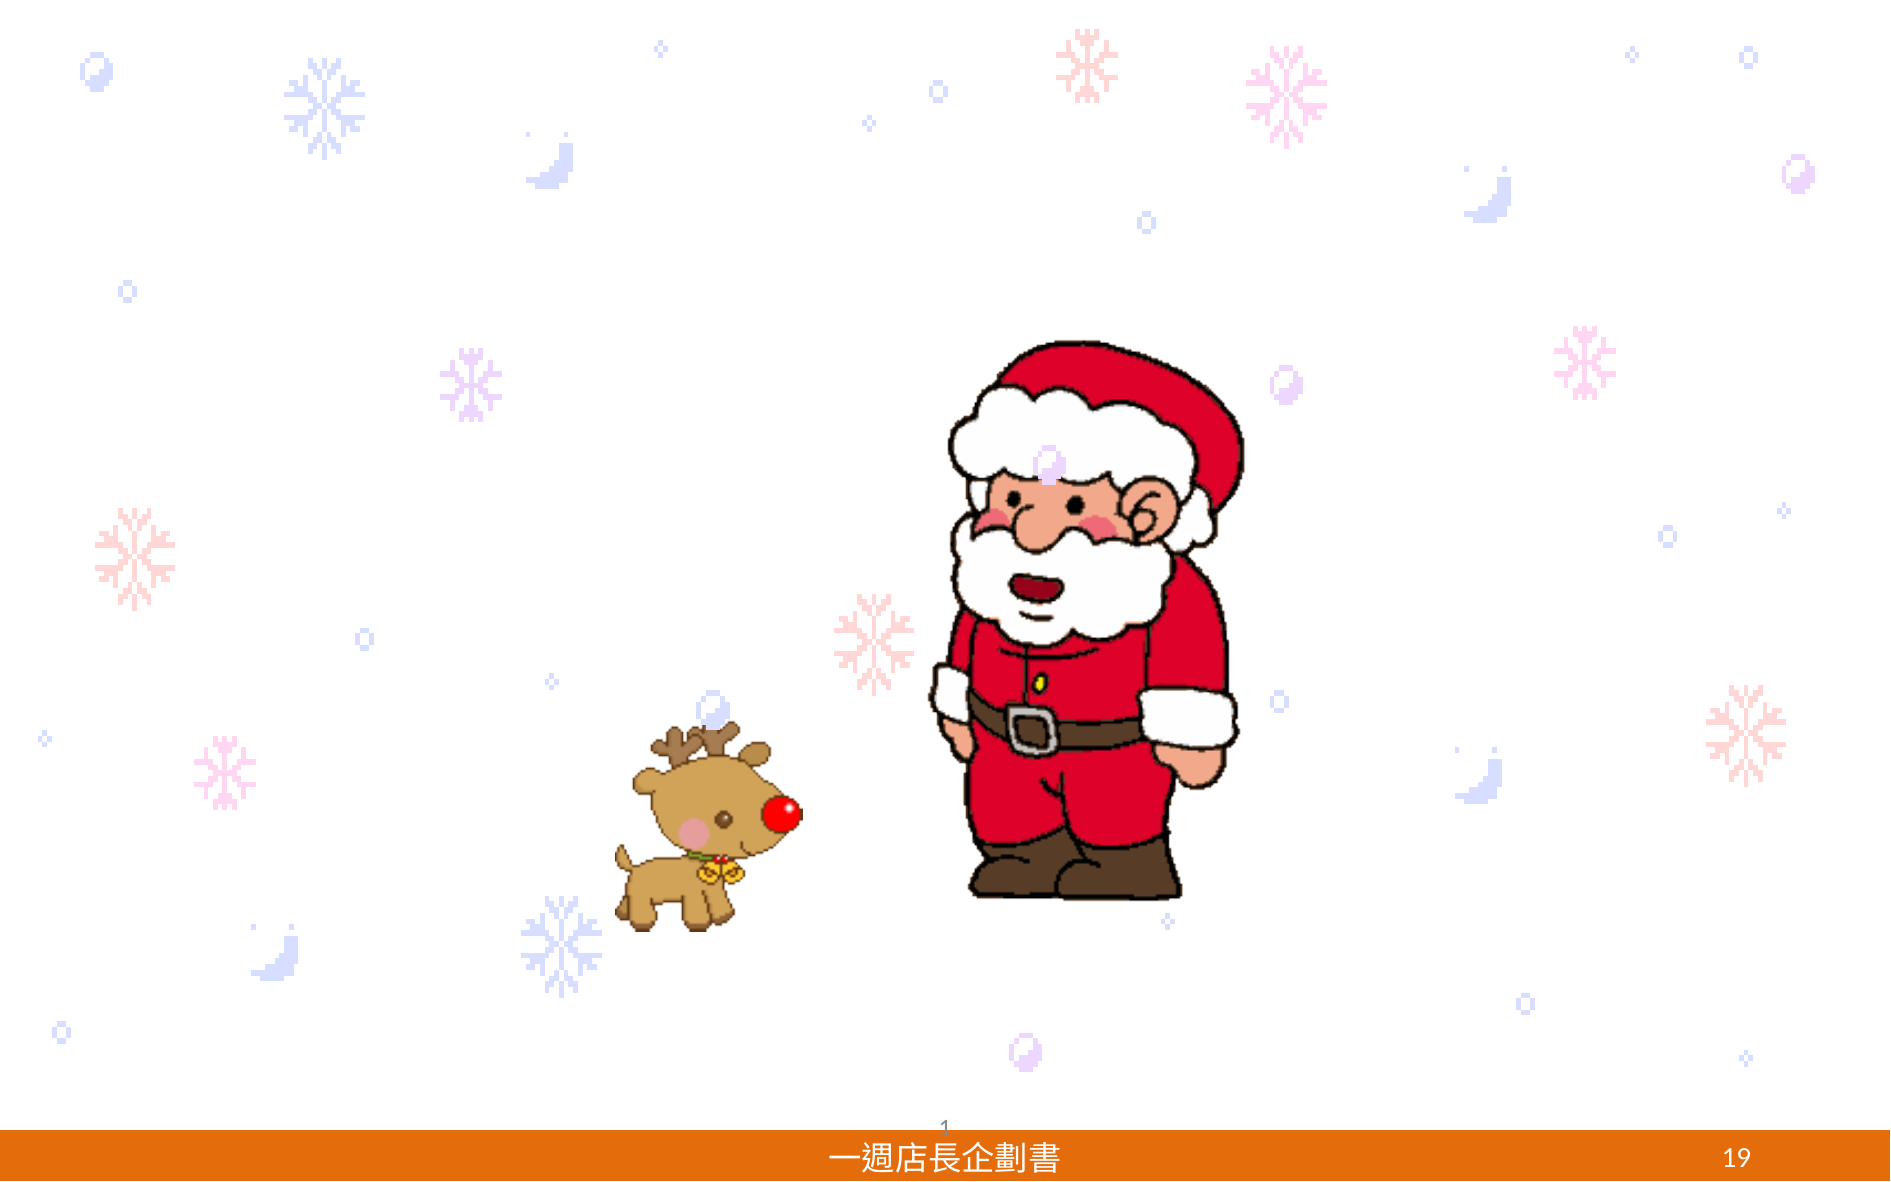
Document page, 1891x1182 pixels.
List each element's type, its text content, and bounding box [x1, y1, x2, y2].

text_box 1 [645, 1094, 1245, 1158]
text_box 19 [1706, 1130, 1891, 1182]
picture [5, 1, 1891, 1130]
text_box 一週店長企劃書 [0, 1130, 1706, 1181]
